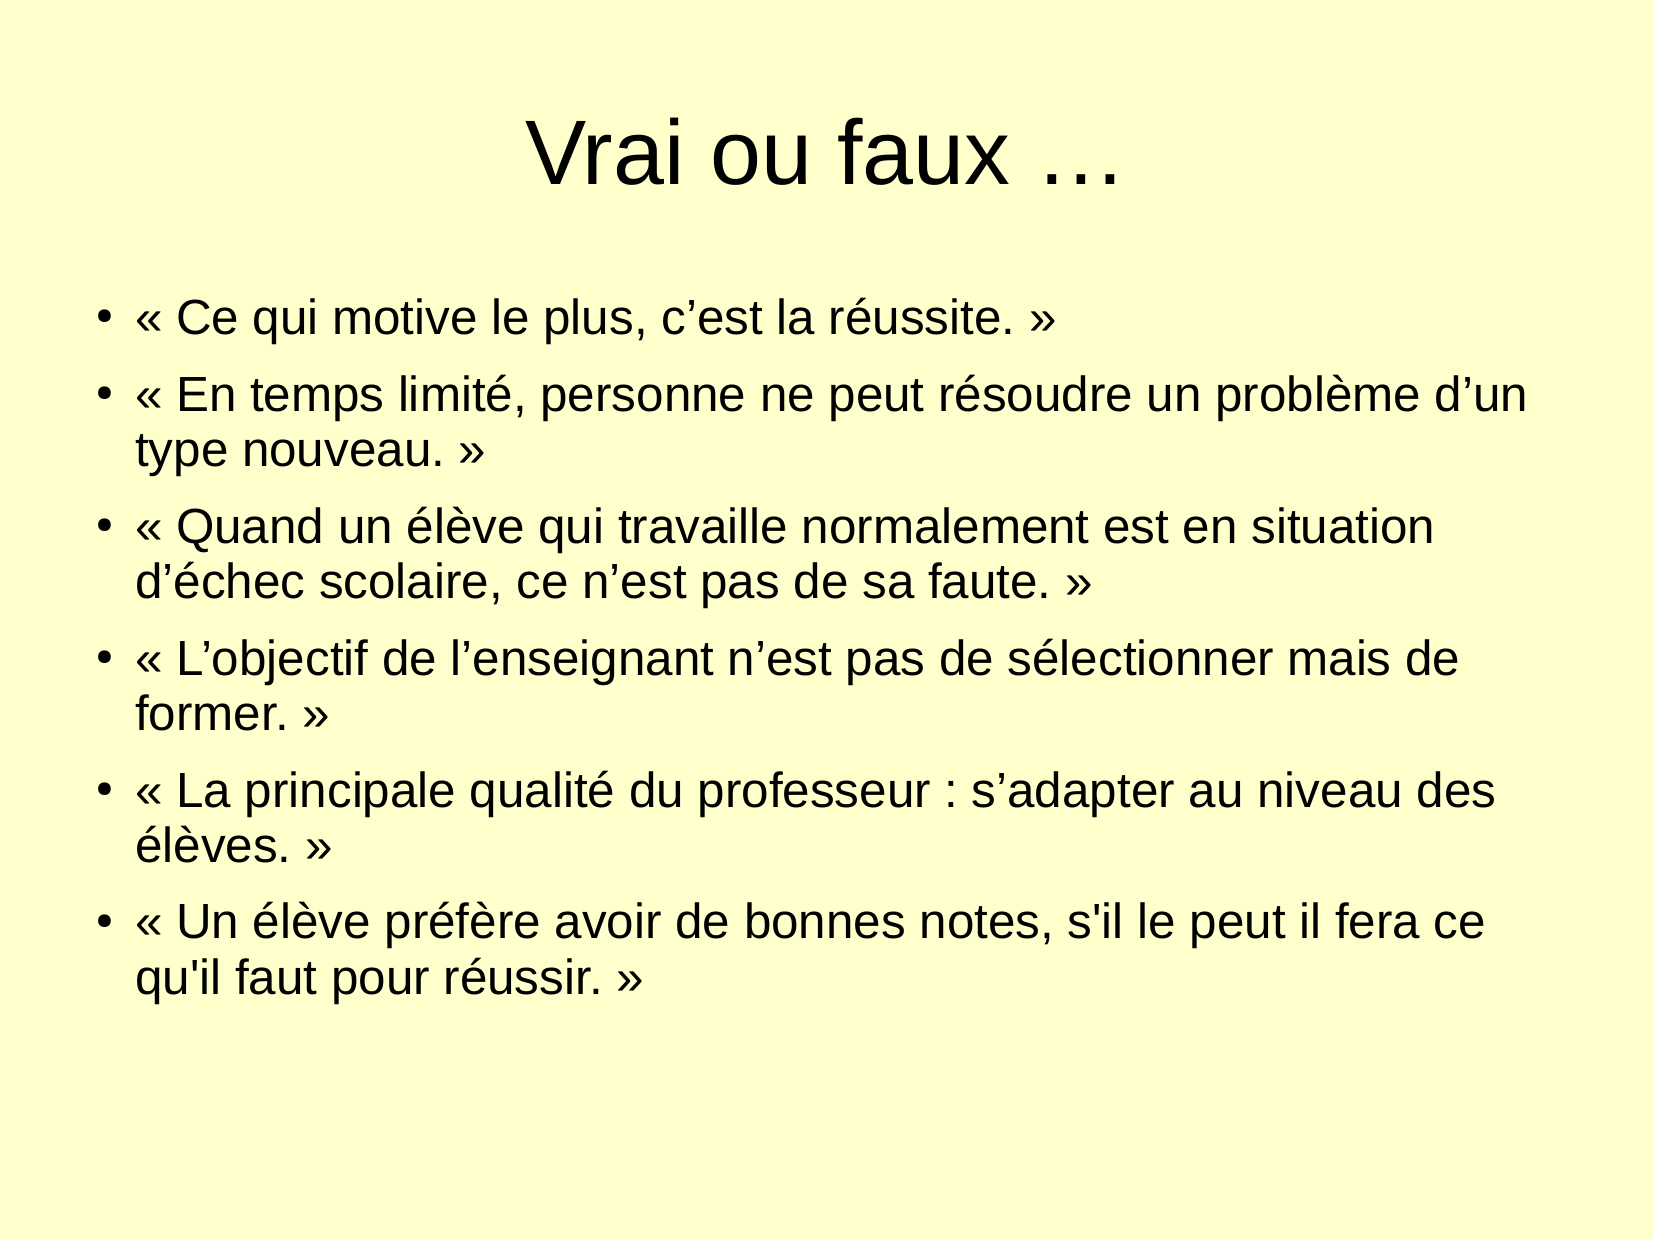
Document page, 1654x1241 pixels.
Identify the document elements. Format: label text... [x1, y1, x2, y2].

list « Ce qui motive le plus, c’est la réussite. » « En temps limité, personne ne peut résoudre un problème d’un type nouveau. » « Quand un élève qui travaille normalement est en situation d’échec scolaire, ce n’est pas de sa faute. » « L’objectif de l’enseignant n’est pas de sélectionner mais de former. » « La principale qualité du professeur : s’adapter au niveau des élèves. » « Un élève préfère avoir de bonnes notes, s'il le peut il fera ce qu'il faut pour réussir. » [82, 290, 1571, 1010]
title Vrai ou faux … [82, 49, 1571, 257]
